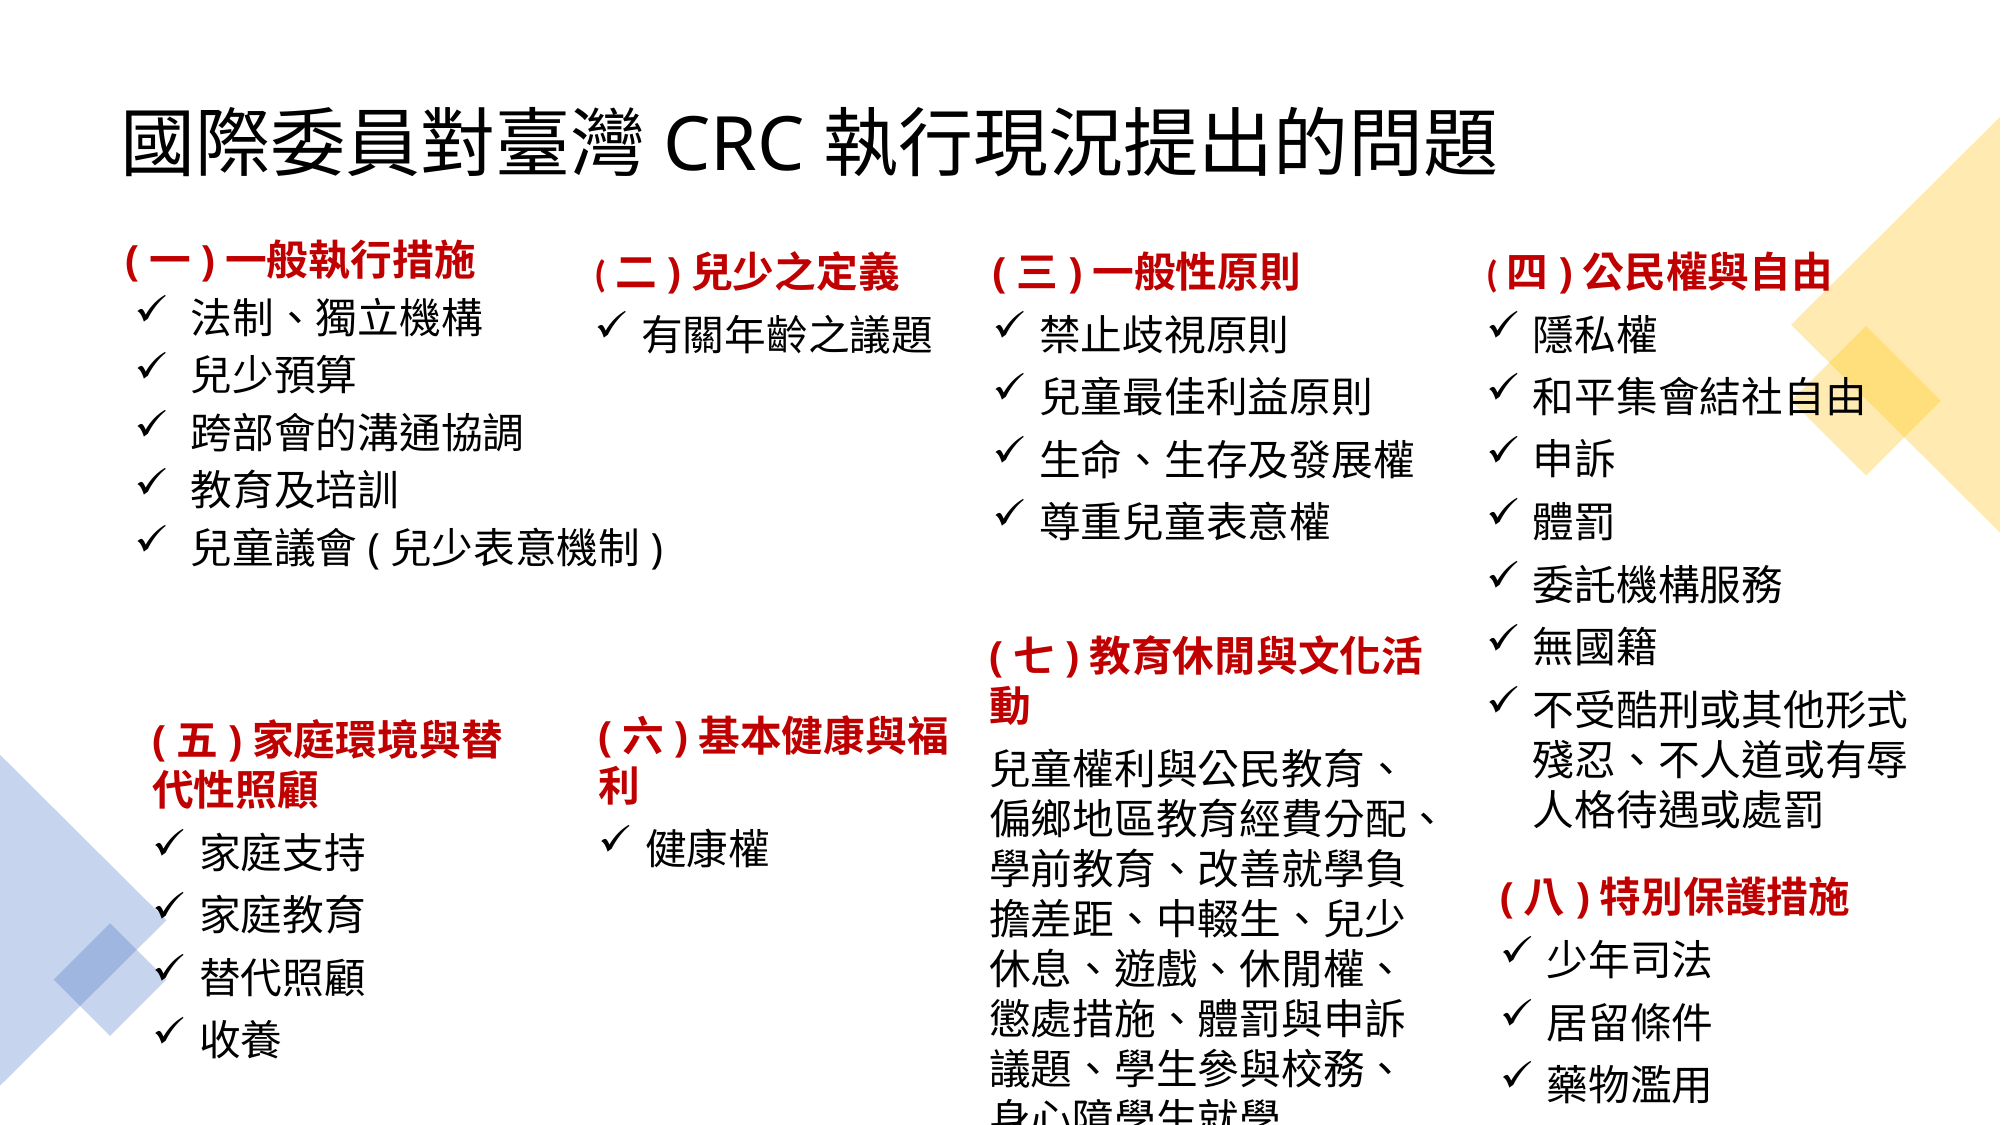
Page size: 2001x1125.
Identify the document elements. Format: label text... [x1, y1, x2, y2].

text_box [0, 0, 2000, 1125]
title 國際委員對臺灣CRC執行現況提出的問題 [105, 52, 1895, 240]
text_box (五)家庭環境與替代性照顧 家庭支持 家庭教育 替代照顧 收養 [137, 706, 540, 1072]
text_box (八)特別保護措施 少年司法 居留條件 藥物濫用 [1485, 863, 1888, 1117]
text_box (六)基本健康與福利 健康權 [583, 702, 974, 881]
text_box (一)一般執行措施 法制、獨立機構 兒少預算 跨部會的溝通協調 教育及培訓 兒童議會(兒少表意機制) [109, 232, 1899, 953]
text_box (二)兒少之定義 有關年齡之議題 [579, 238, 977, 366]
text_box (四)公民權與自由 隱私權 和平集會結社自由 申訴 體罰 委託機構服務 無國籍 不受酷刑或其他形式殘忍、不人道或有辱人格待遇或處罰 [1471, 238, 1939, 842]
text_box (七)教育休閒與文化活動 兒童權利與公民教育、偏鄉地區教育經費分配、學前教育、改善就學負擔差距、中輟生、兒少休息、遊戲、休閒權、懲處措施、體罰與申訴議題、學生參與校務、身心障學生就學 [974, 622, 1456, 1125]
text_box (三)一般性原則 禁止歧視原則 兒童最佳利益原則 生命、生存及發展權 尊重兒童表意權 [977, 238, 1441, 554]
